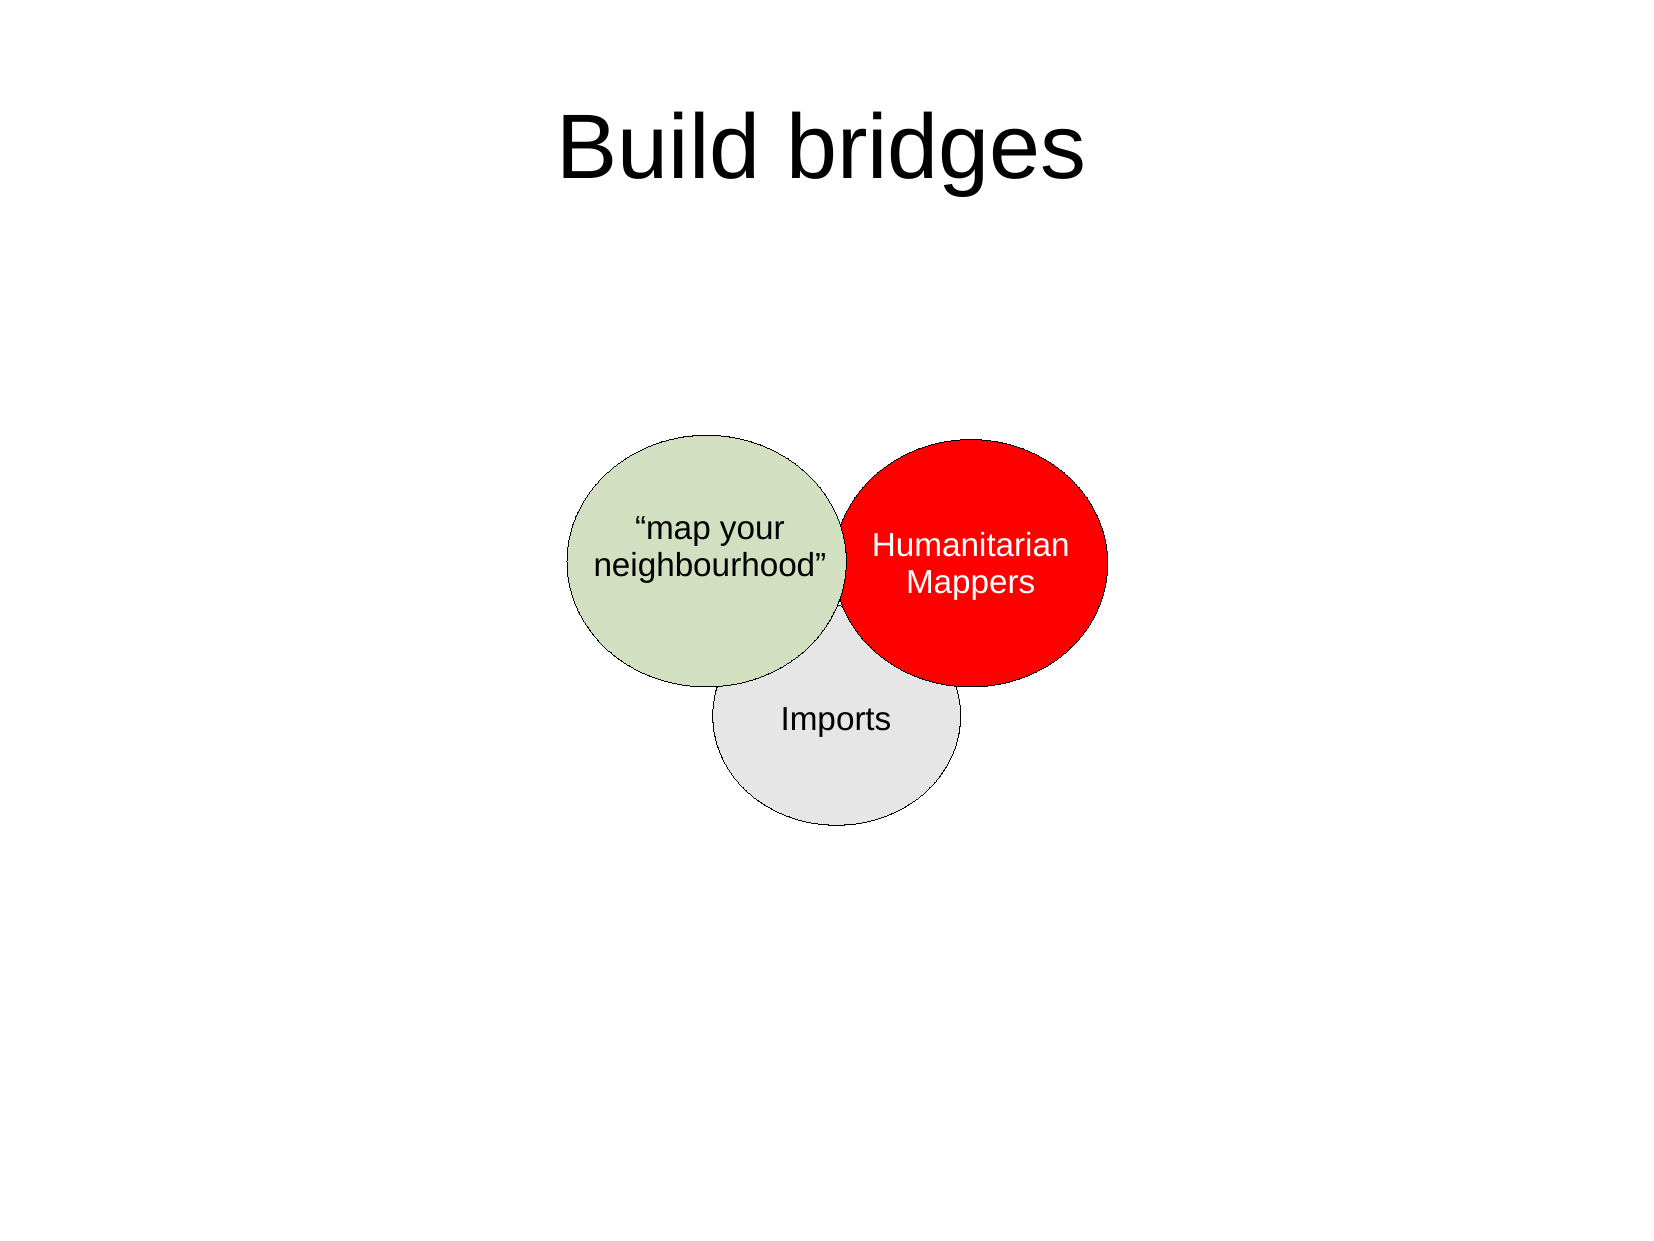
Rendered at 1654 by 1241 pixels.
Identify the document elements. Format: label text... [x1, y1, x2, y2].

text_box “map your neighbourhood” [520, 501, 899, 592]
text_box Imports [757, 693, 916, 750]
text_box [571, 592, 961, 826]
text_box [583, 435, 830, 501]
text_box Humanitarian Mappers [840, 439, 1108, 687]
title Build bridges [78, 43, 1567, 251]
